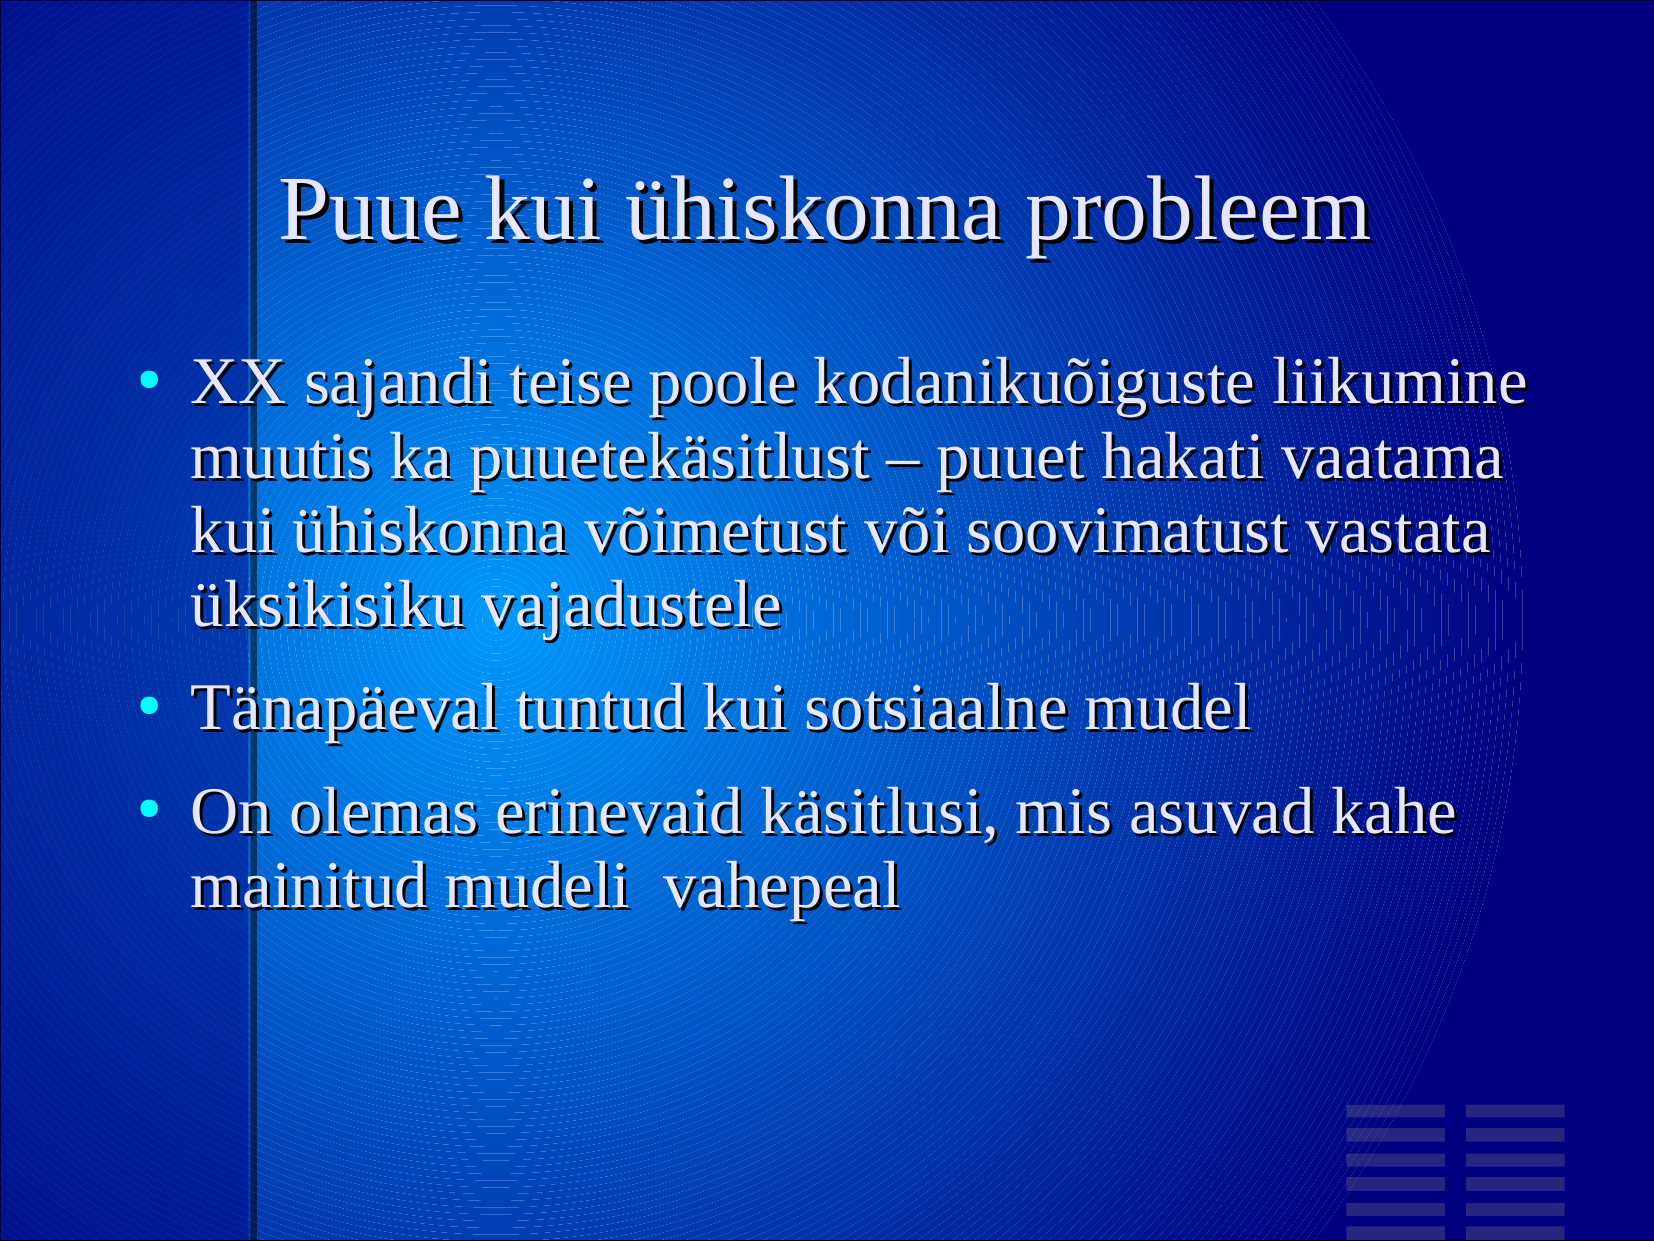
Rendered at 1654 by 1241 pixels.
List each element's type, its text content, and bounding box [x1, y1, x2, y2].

list XX sajandi teise poole kodanikuõiguste liikumine muutis ka puuetekäsitlust – puuet hakati vaatama kui ühiskonna võimetust või soovimatust vastata üksikisiku vajadustele Tänapäeval tuntud kui sotsiaalne mudel On olemas erinevaid käsitlusi, mis asuvad kahe mainitud mudeli vahepeal [119, 344, 1533, 1126]
title Puue kui ühiskonna probleem [119, 104, 1533, 313]
